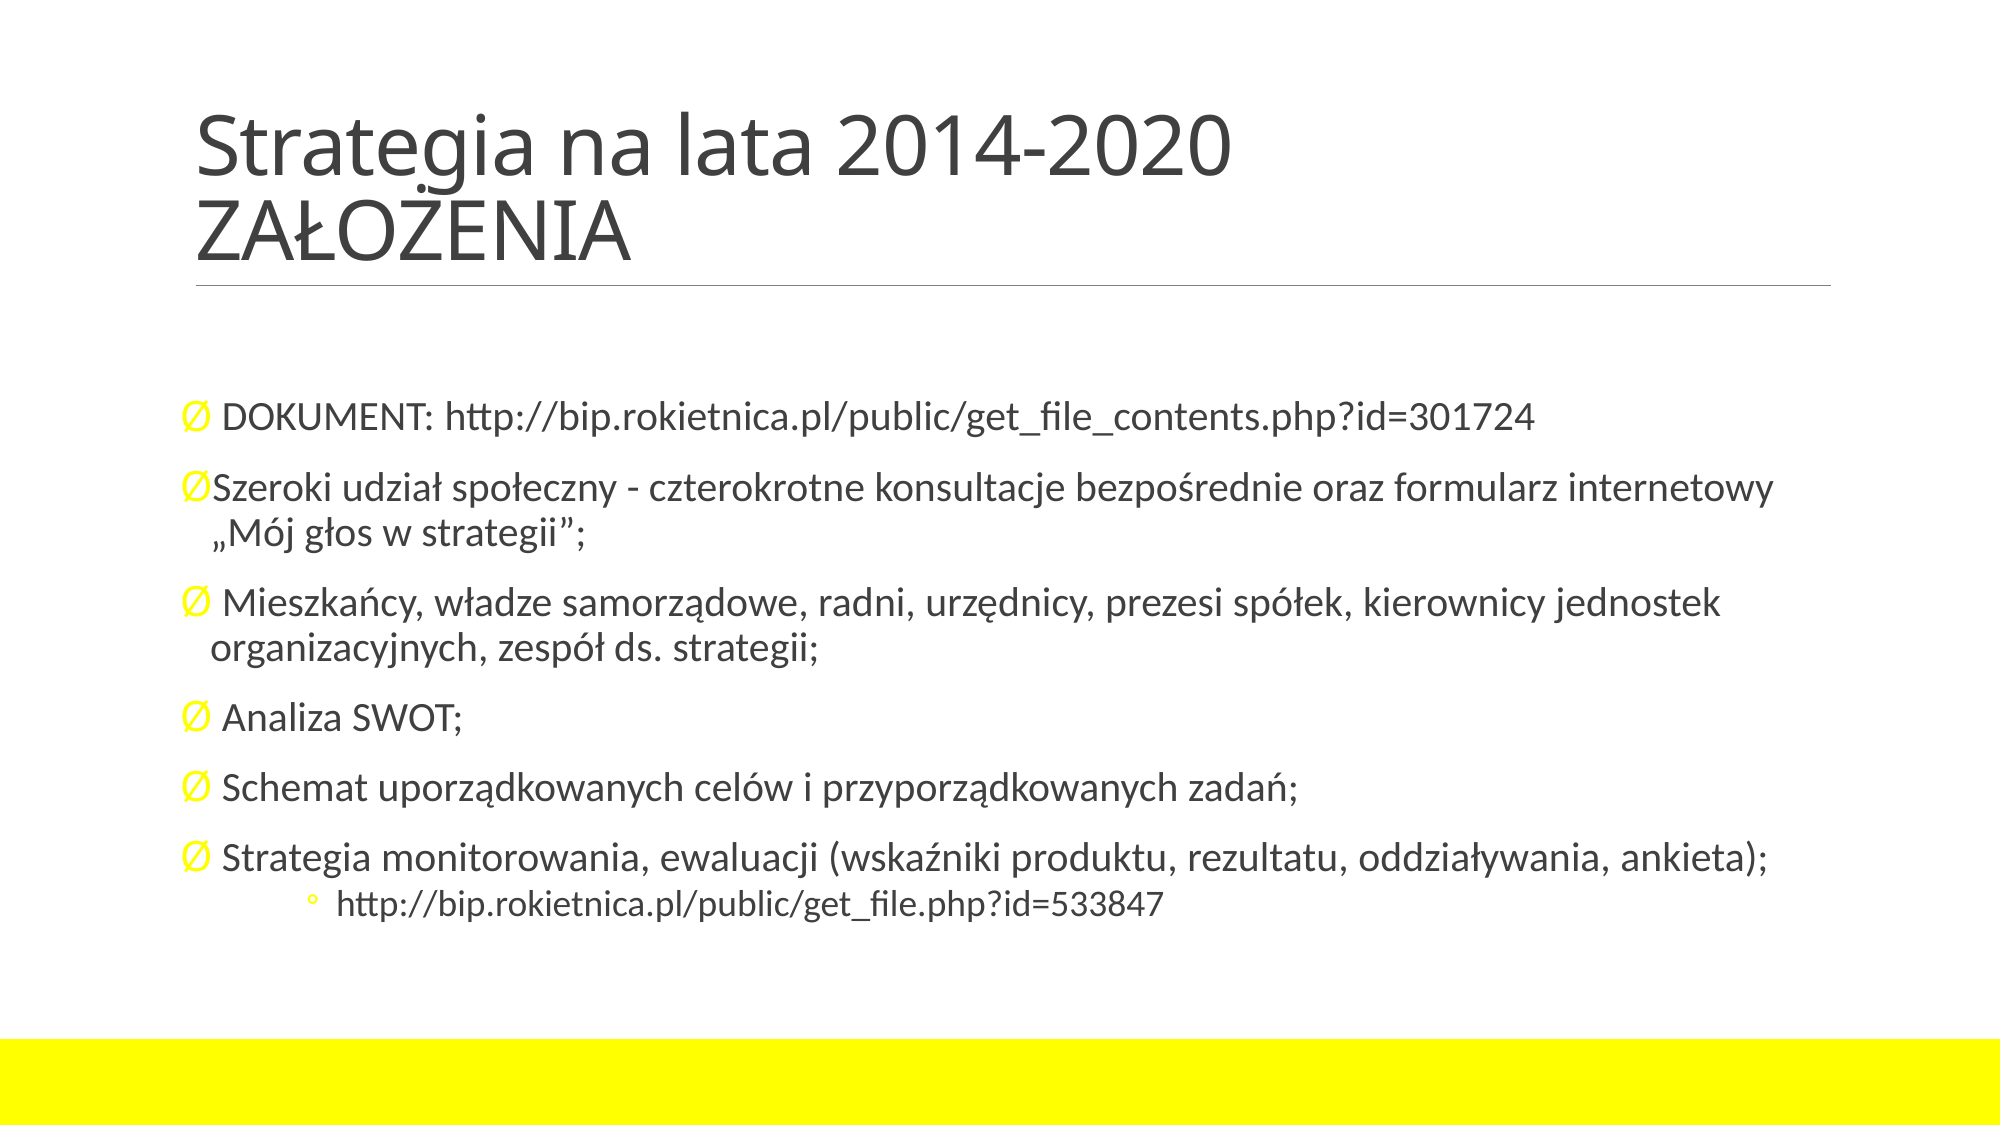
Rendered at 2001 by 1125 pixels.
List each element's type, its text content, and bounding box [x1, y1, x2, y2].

title Strategia na lata 2014-2020 ZAŁOŻENIA [180, 47, 1831, 286]
list DOKUMENT: http://bip.rokietnica.pl/public/get_file_contents.php?id=301724 Szeroki udział społeczny - czterokrotne konsultacje bezpośrednie oraz formularz internetowy „Mój głos w strategii”; Mieszkańcy, władze samorządowe, radni, urzędnicy, prezesi spółek, kierownicy jednostek organizacyjnych, zespół ds. strategii; Analiza SWOT; Schemat uporządkowanych celów i przyporządkowanych zadań; Strategia monitorowania, ewaluacji (wskaźniki produktu, rezultatu, oddziaływania, ankieta); http://bip.rokietnica.pl/public/get_file.php?id=533847 [180, 387, 1831, 963]
